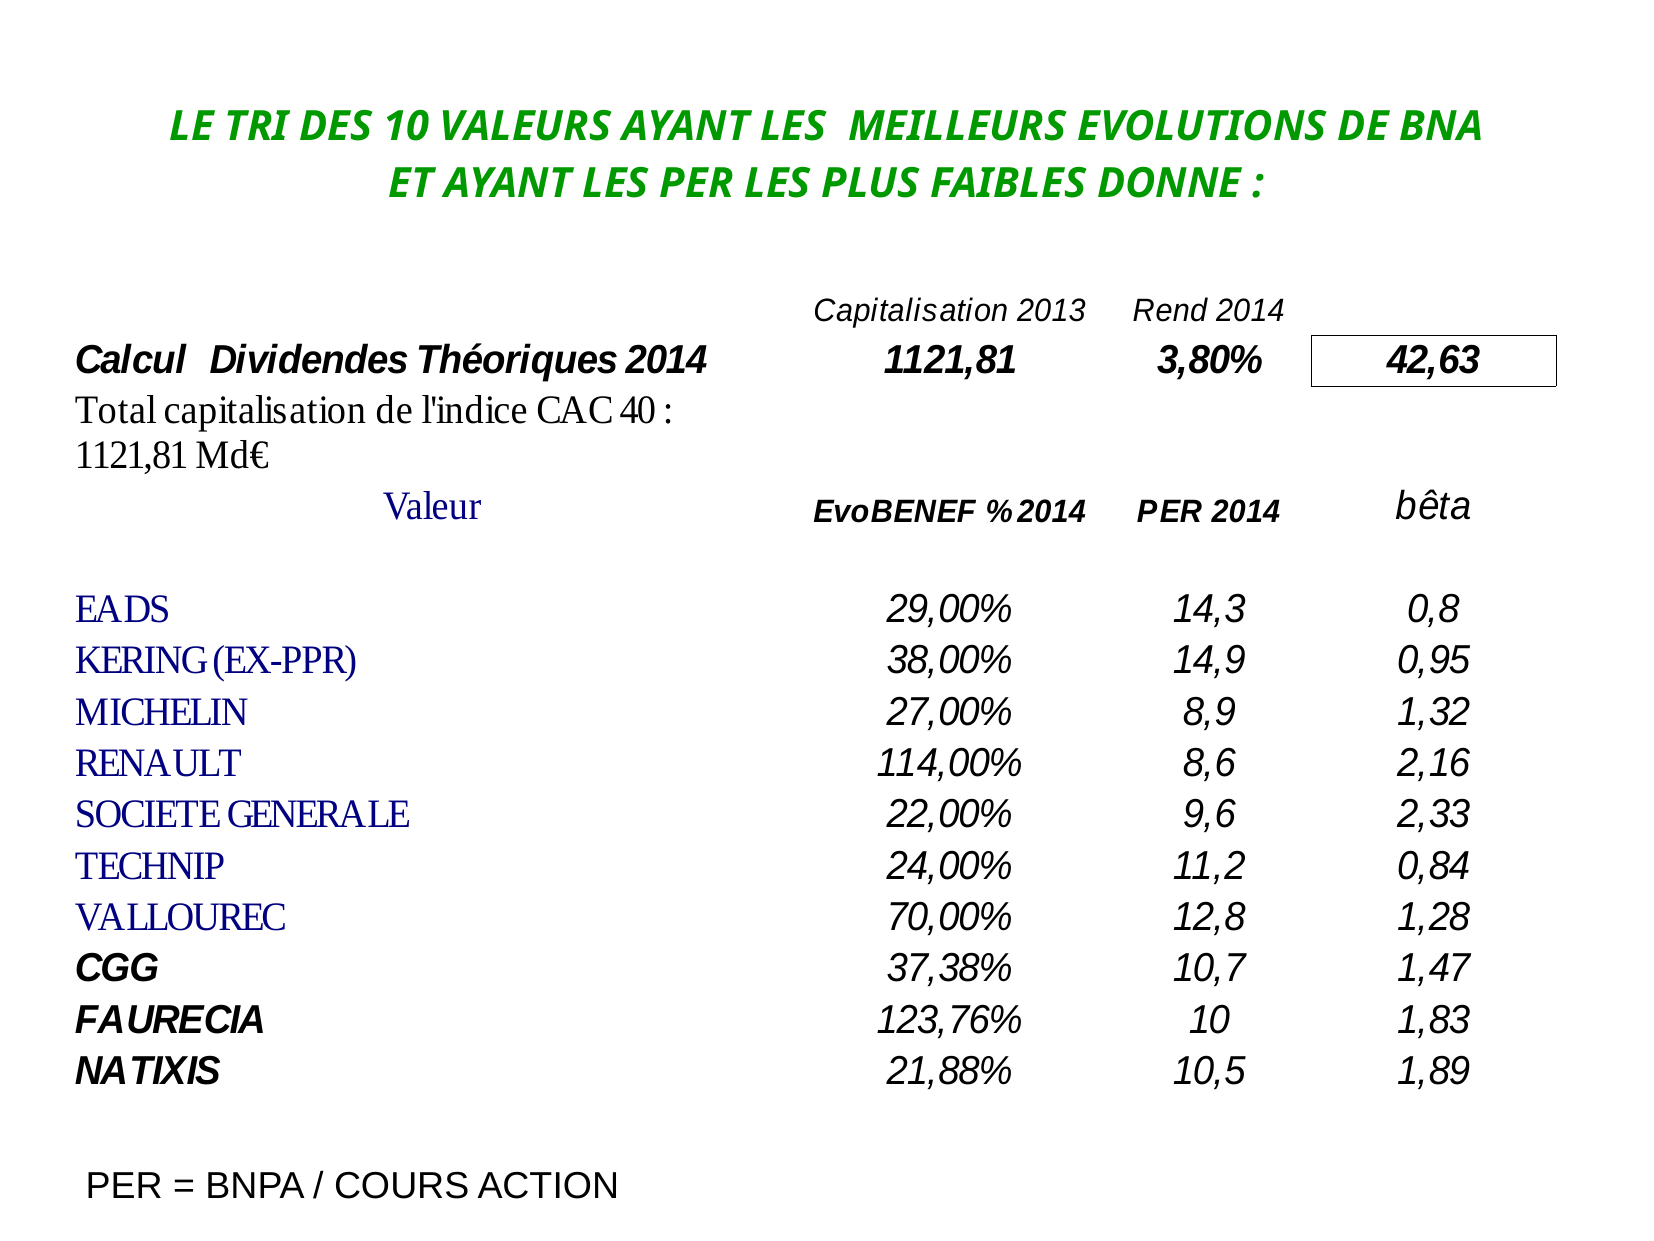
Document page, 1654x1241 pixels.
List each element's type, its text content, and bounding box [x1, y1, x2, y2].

text_box PER = BNPA / COURS ACTION [70, 1157, 764, 1215]
title LE TRI DES 10 VALEURS AYANT LES MEILLEURS EVOLUTIONS DE BNA ET AYANT LES PER LES PLUS FAIBLES DONNE : [82, 49, 1571, 257]
chart [70, 283, 1560, 1102]
